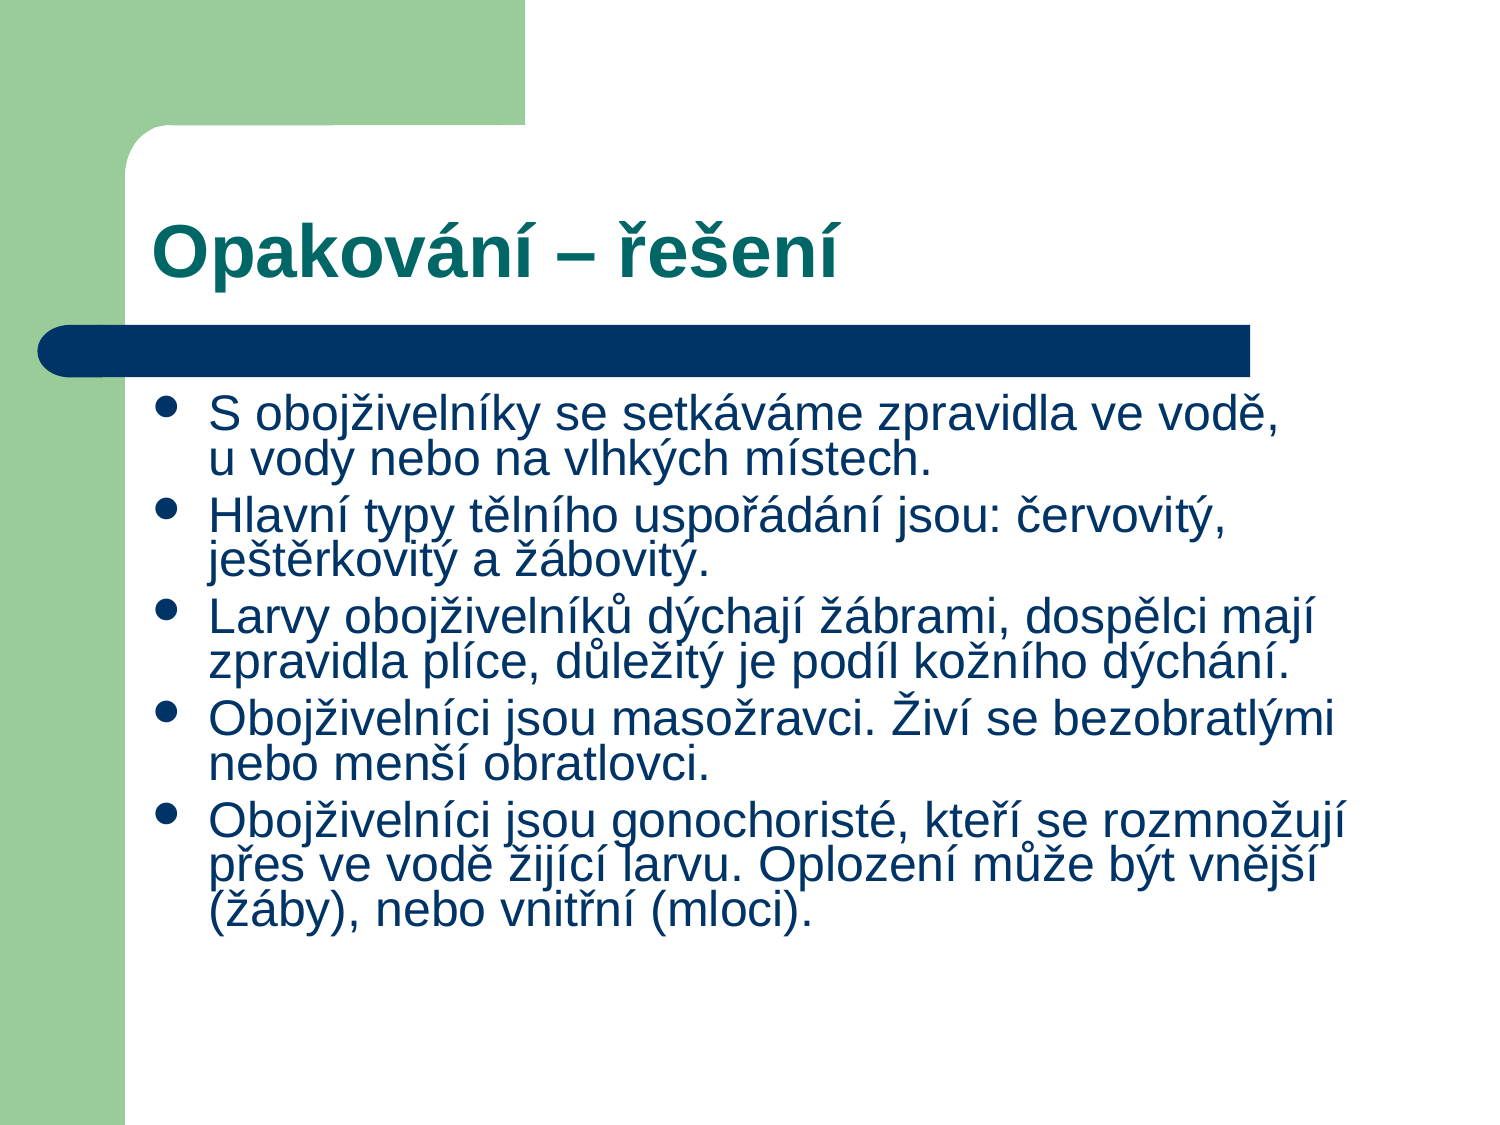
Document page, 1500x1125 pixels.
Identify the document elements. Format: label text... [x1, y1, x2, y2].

list S obojživelníky se setkáváme zpravidla ve vodě, u vody nebo na vlhkých místech. Hlavní typy tělního uspořádání jsou: červovitý, ještěrkovitý a žábovitý. Larvy obojživelníků dýchají žábrami, dospělci mají zpravidla plíce, důležitý je podíl kožního dýchání. Obojživelníci jsou masožravci. Živí se bezobratlými nebo menší obratlovci. Obojživelníci jsou gonochoristé, kteří se rozmnožují přes ve vodě žijící larvu. Oplození může být vnější (žáby), nebo vnitřní (mloci). [137, 387, 1400, 999]
title Opakování – řešení [136, 136, 1414, 301]
